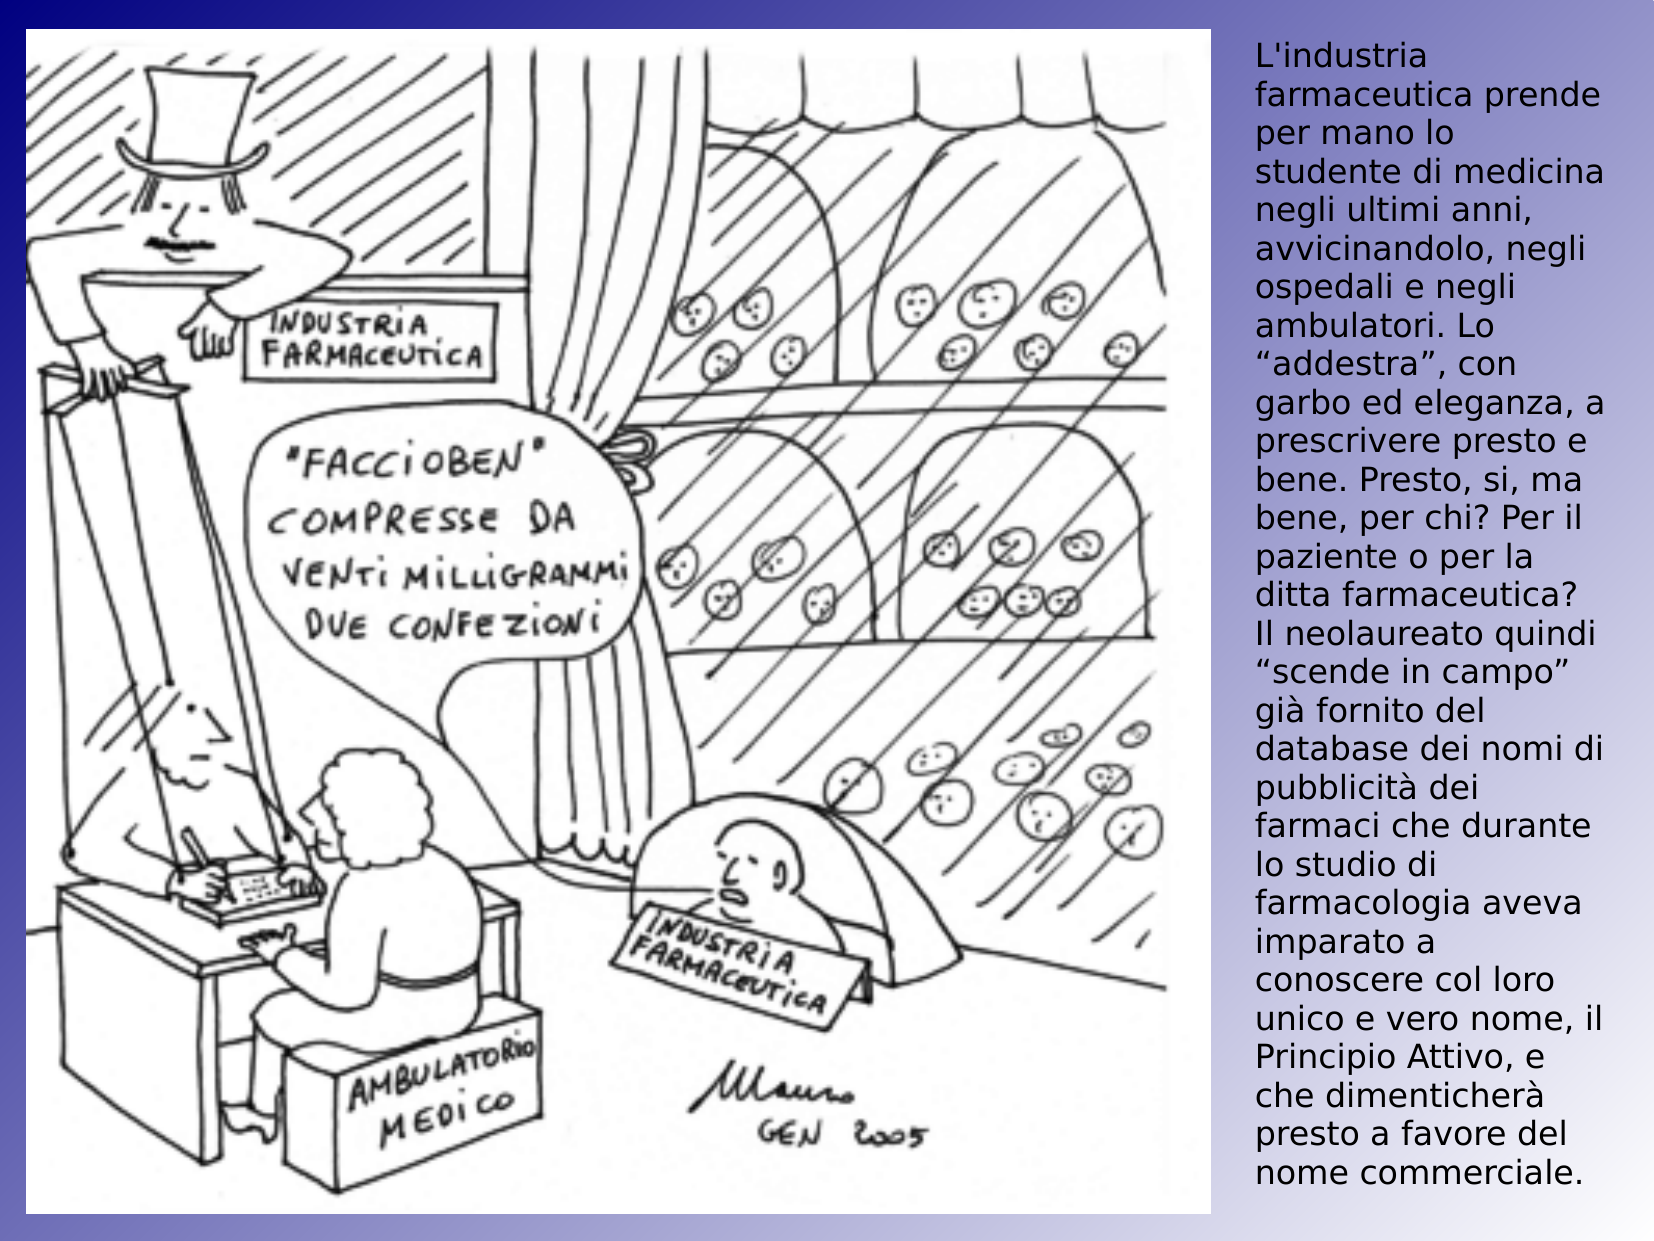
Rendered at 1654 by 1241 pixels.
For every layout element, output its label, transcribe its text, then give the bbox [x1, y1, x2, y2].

picture [26, 29, 1211, 1215]
text_box L'industria farmaceutica prende per mano lo studente di medicina negli ultimi anni, avvicinandolo, negli ospedali e negli ambulatori. Lo “addestra”, con garbo ed eleganza, a prescrivere presto e bene. Presto, si, ma bene, per chi? Per il paziente o per la ditta farmaceutica? Il neolaureato quindi “scende in campo” già fornito del database dei nomi di pubblicità dei farmaci che durante lo studio di farmacologia aveva imparato a conoscere col loro unico e vero nome, il Principio Attivo, e che dimenticherà presto a favore del nome commerciale. [1240, 29, 1625, 1211]
